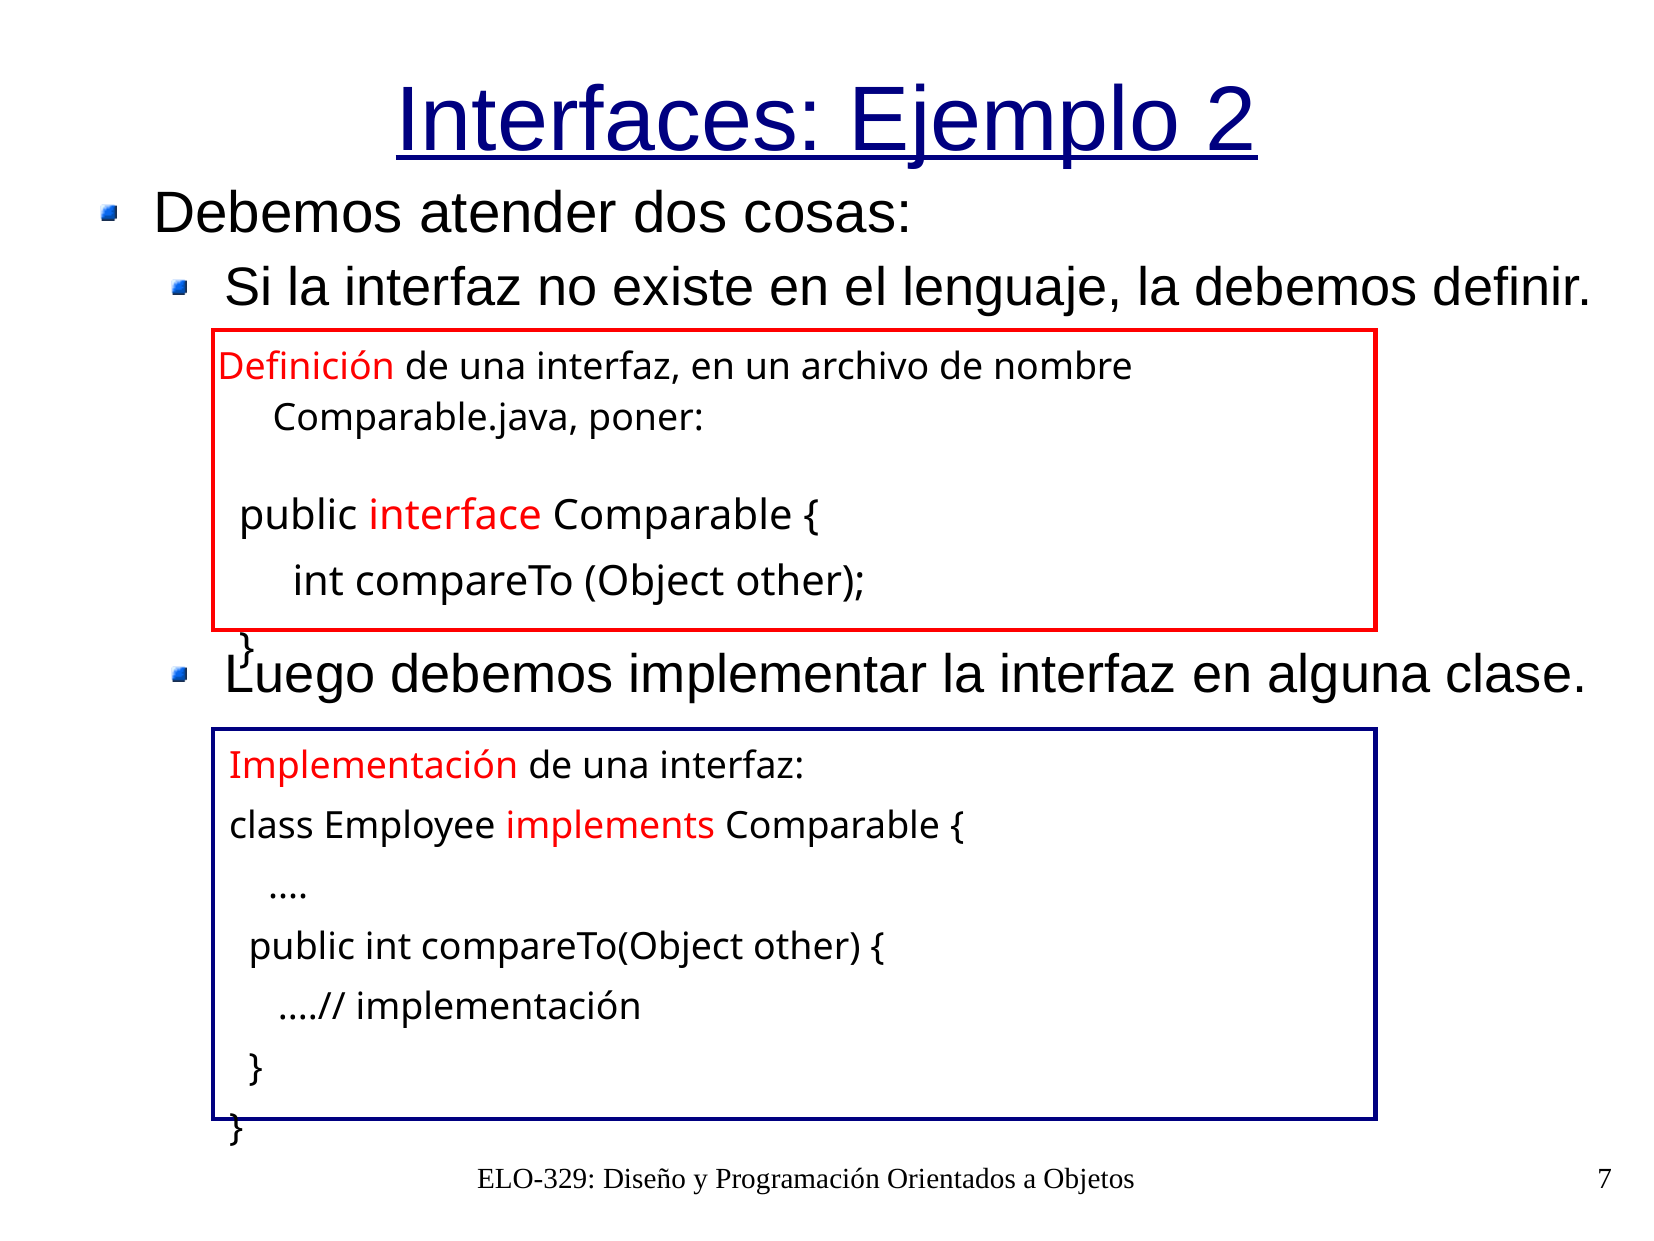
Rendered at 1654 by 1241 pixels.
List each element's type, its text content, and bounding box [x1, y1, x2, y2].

list Debemos atender dos cosas: Si la interfaz no existe en el lenguaje, la debemos definir. Luego debemos implementar la interfaz en alguna clase. [82, 179, 1651, 1163]
text_box Implementación de una interfaz: class Employee implements Comparable { .... public int compareTo(Object other) { ....// implementación } } [212, 729, 1376, 1120]
title Interfaces: Ejemplo 2 [82, 49, 1571, 179]
text_box Definición de una interfaz, en un archivo de nombre Comparable.java, poner: public interface Comparable { int compareTo (Object other); } [212, 330, 1376, 630]
